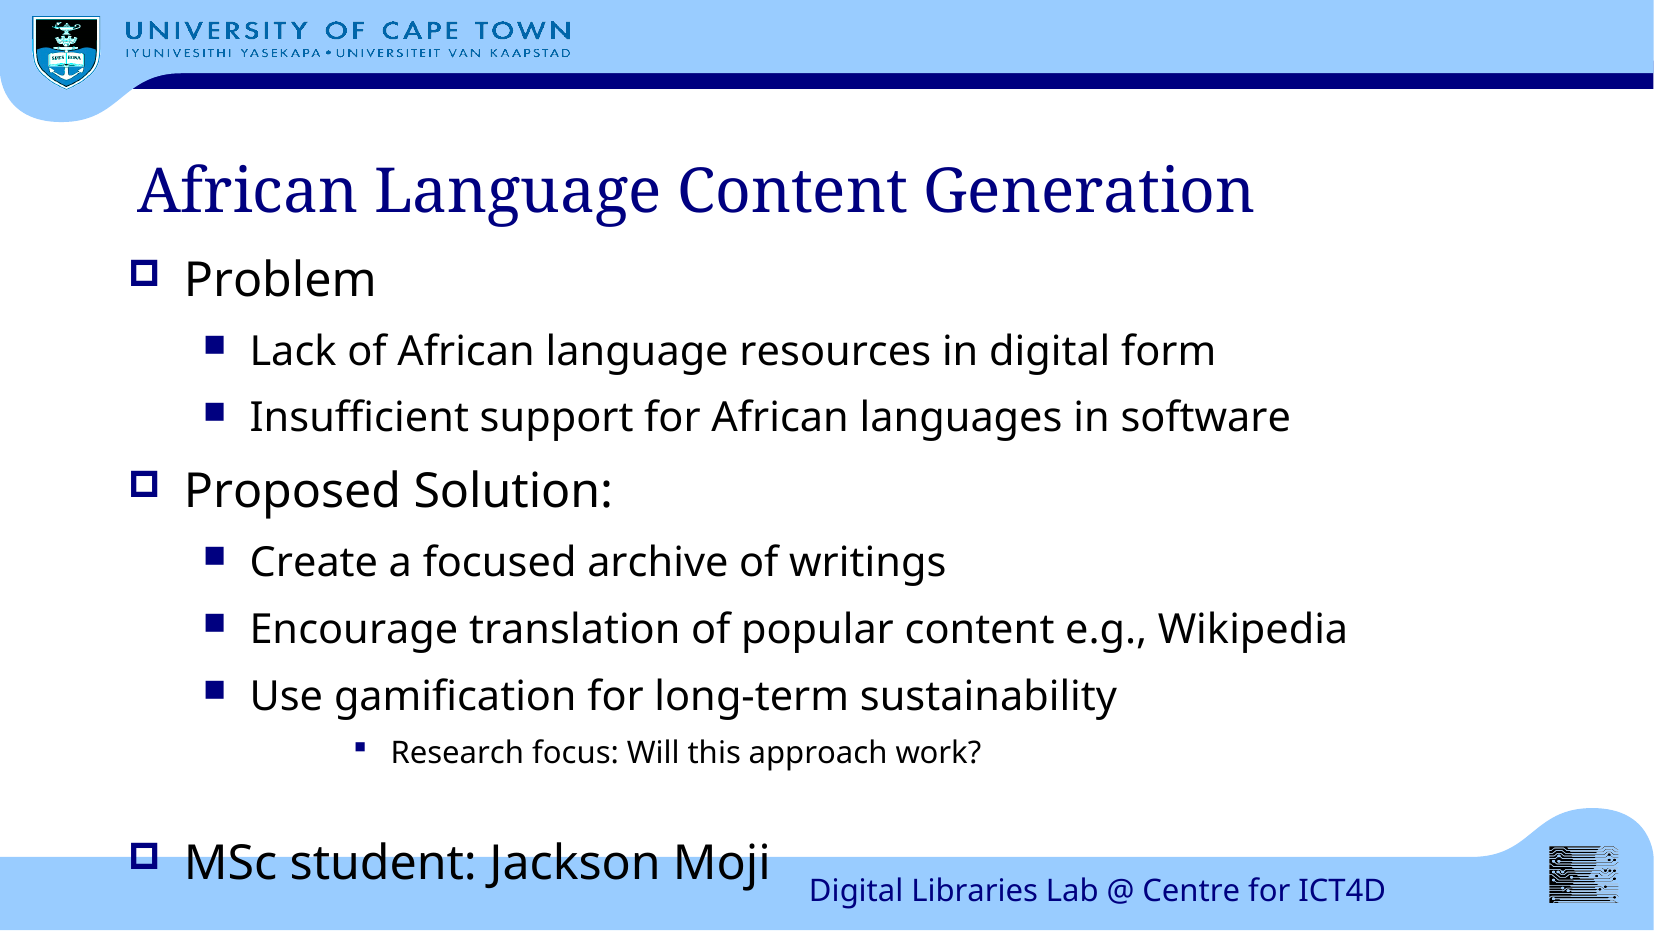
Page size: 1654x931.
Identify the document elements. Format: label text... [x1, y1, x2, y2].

picture [122, 19, 573, 59]
picture [32, 16, 101, 90]
picture [1549, 846, 1619, 903]
list Problem Lack of African language resources in digital form Insufficient support for African languages in software Proposed Solution: Create a focused archive of writings Encourage translation of popular content e.g., Wikipedia Use gamification for long-term sustainability Research focus: Will this approach work? MSc student: Jackson Moji [128, 244, 1597, 835]
title African Language Content Generation [137, 119, 1598, 258]
